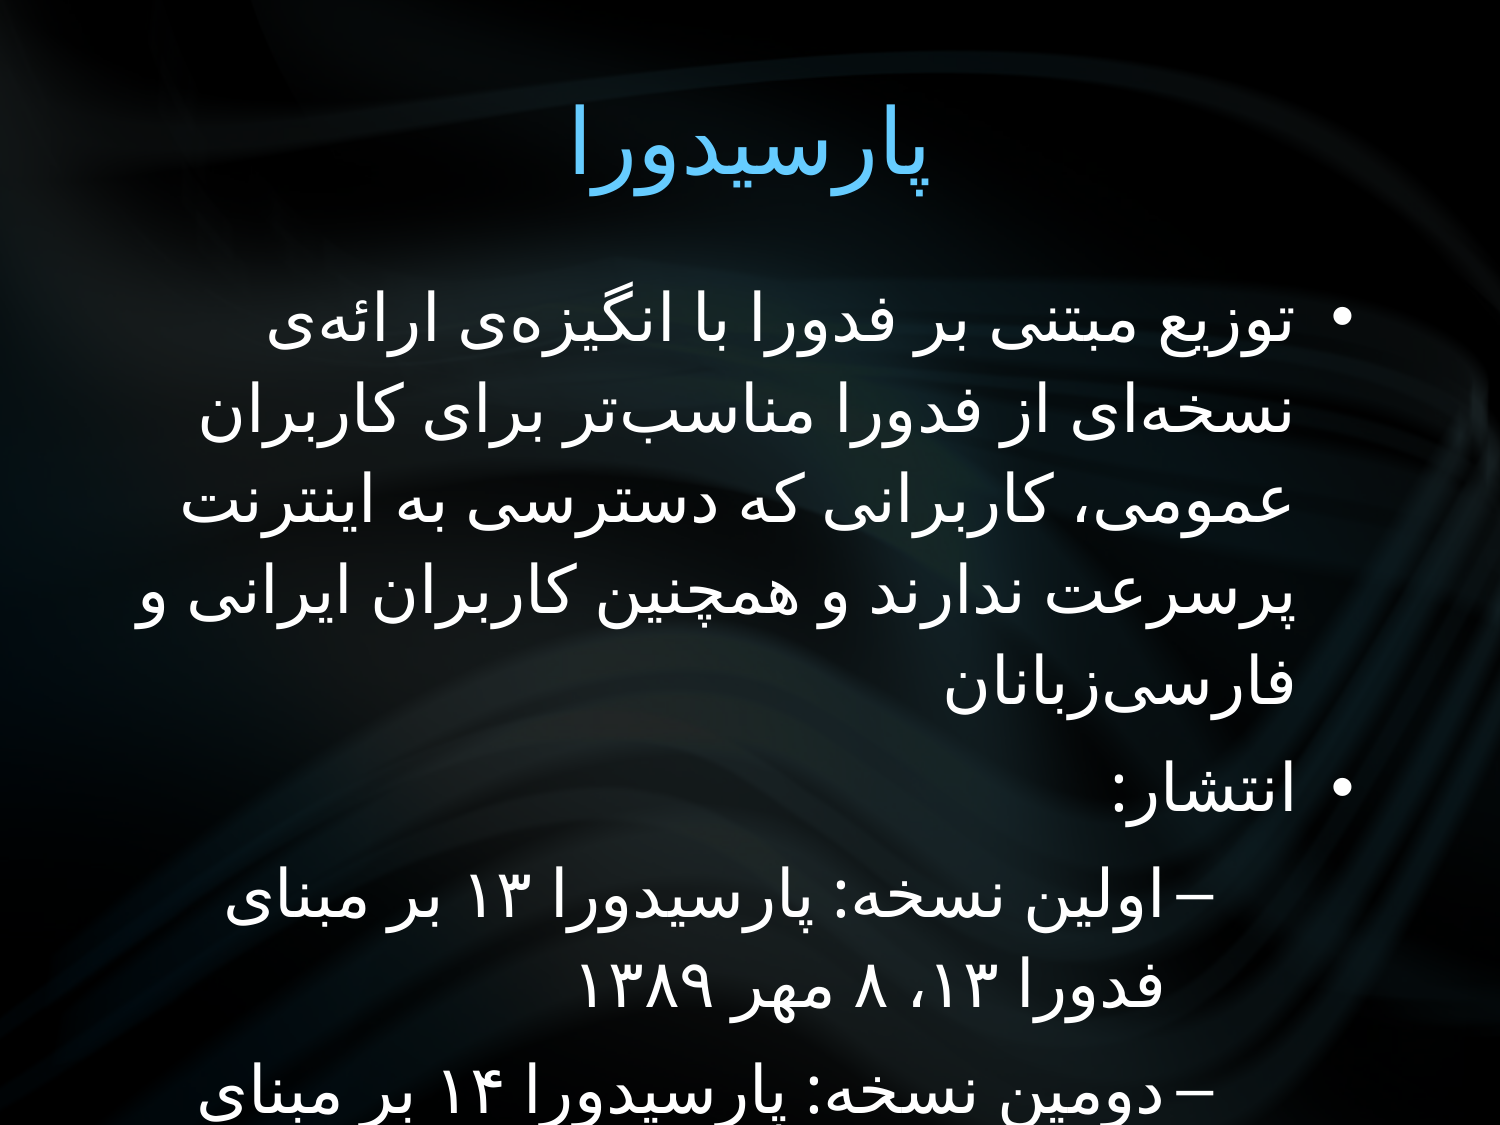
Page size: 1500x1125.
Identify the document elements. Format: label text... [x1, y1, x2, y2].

list توزیع مبتنی بر فدورا با انگیزه‌ی ارائه‌ی نسخه‌ای از فدورا مناسب‌تر برای کاربران عمومی، کاربرانی که دسترسی به اینترنت پرسرعت ندارند و همچنین کاربران ایرانی و فارسی‌زبانان انتشار: اولین نسخه: پارسیدورا ۱۳ بر مبنای فدورا ۱۳، ۸ مهر ۱۳۸۹ دومین نسخه: پارسیدورا ۱۴ بر مبنای فدورا ۱۴، ۲ بهمن ۱۳۸۹ نسخه‌ی سوم: پارسیدورا ۱۵، ۱۷ مرداد ۱۳۹۰ [75, 262, 1426, 1047]
title پارسیدورا [75, 45, 1426, 233]
